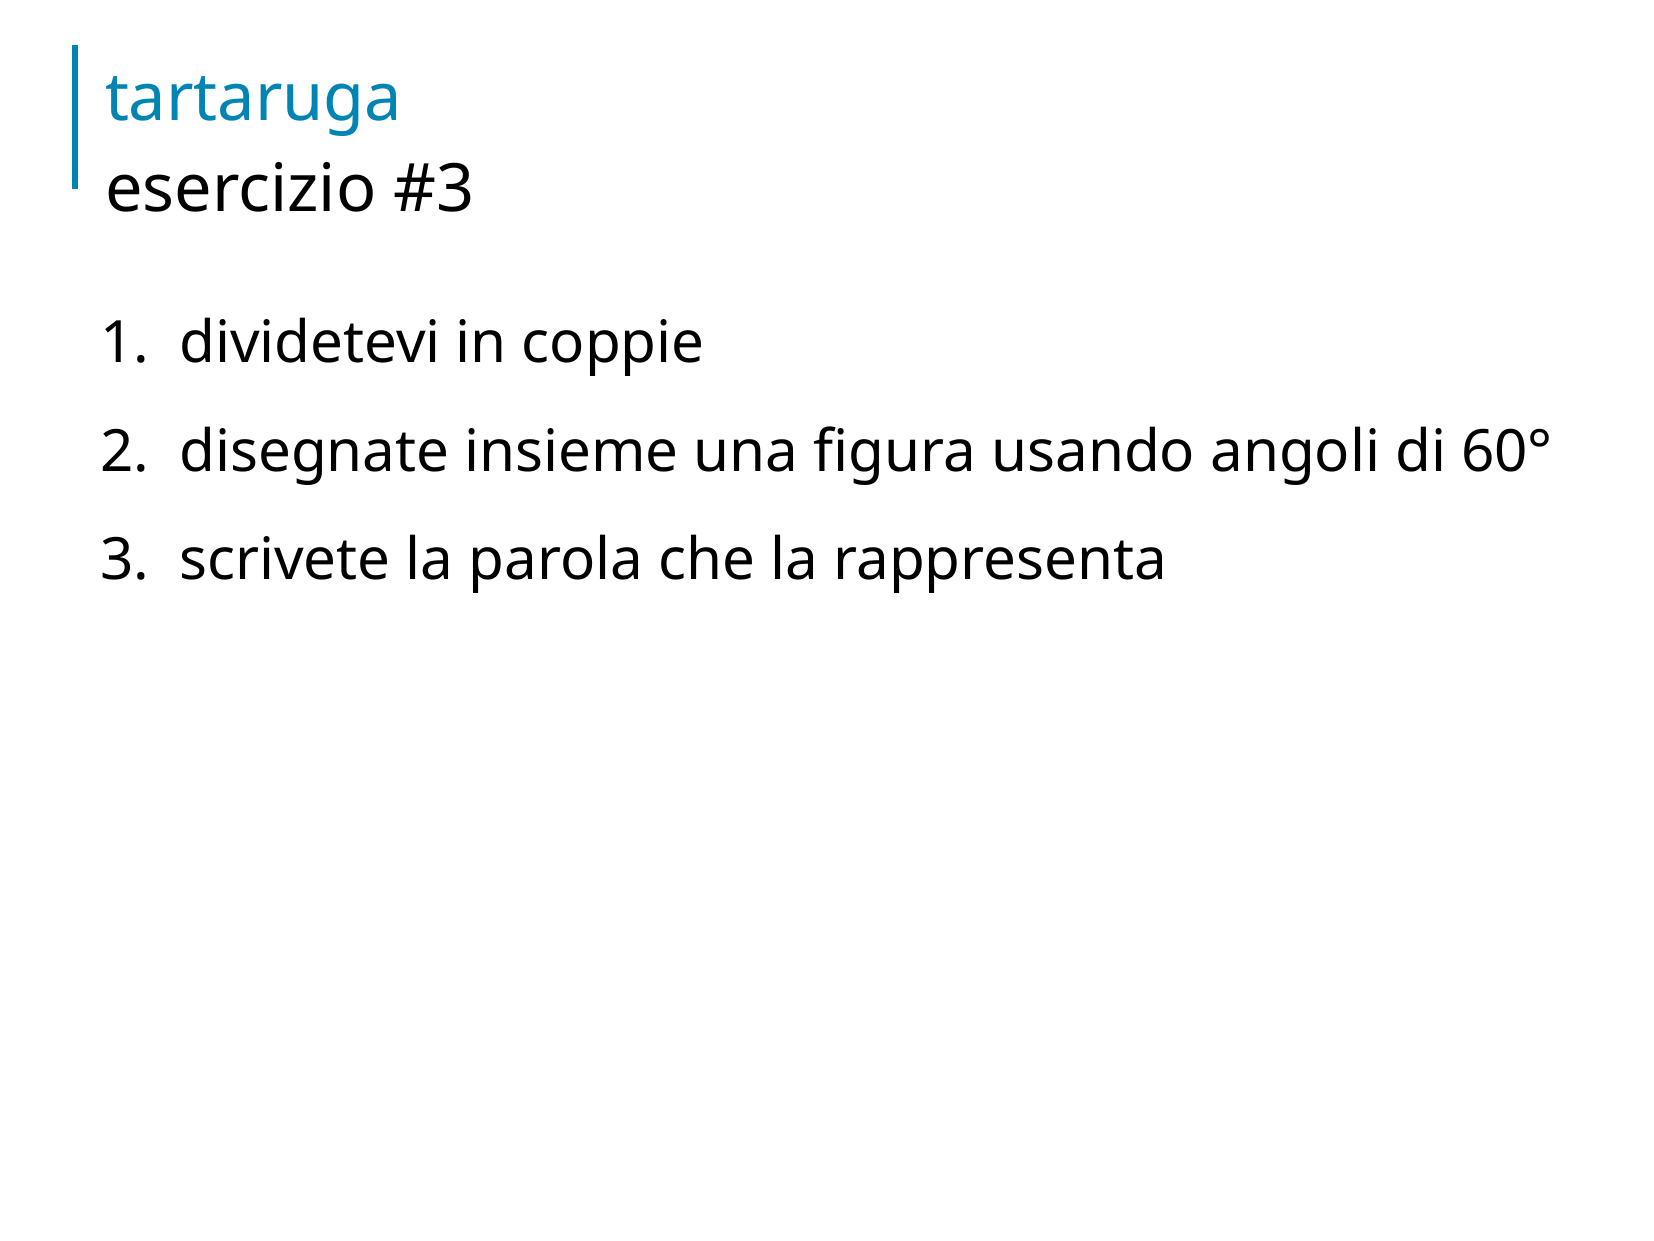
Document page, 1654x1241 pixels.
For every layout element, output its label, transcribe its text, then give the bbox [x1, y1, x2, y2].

list dividetevi in coppie disegnate insieme una figura usando angoli di 60° scrivete la parola che la rappresenta [82, 300, 1571, 1126]
title tartaruga esercizio #3 [105, 49, 1571, 200]
